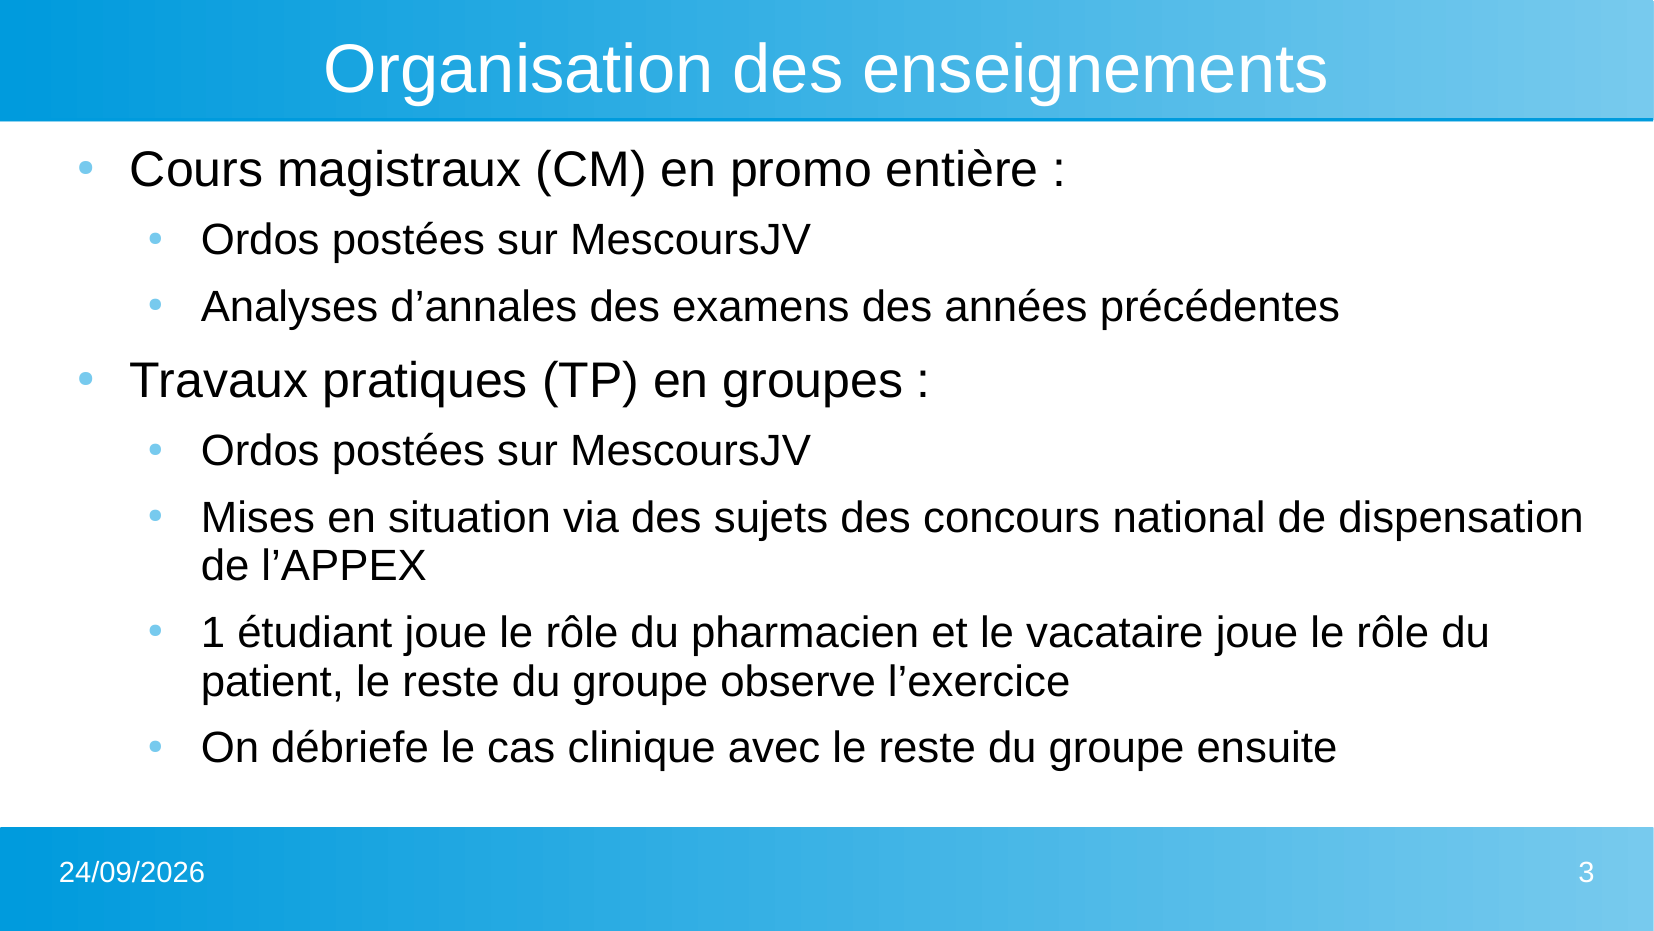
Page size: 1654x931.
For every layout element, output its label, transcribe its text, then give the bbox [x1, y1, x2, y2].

list Cours magistraux (CM) en promo entière : Ordos postées sur MescoursJV Analyses d’annales des examens des années précédentes Travaux pratiques (TP) en groupes : Ordos postées sur MescoursJV Mises en situation via des sujets des concours national de dispensation de l’APPEX 1 étudiant joue le rôle du pharmacien et le vacataire joue le rôle du patient, le reste du groupe observe l’exercice On débriefe le cas clinique avec le reste du groupe ensuite [59, 141, 1595, 768]
title Organisation des enseignements [59, 29, 1595, 108]
